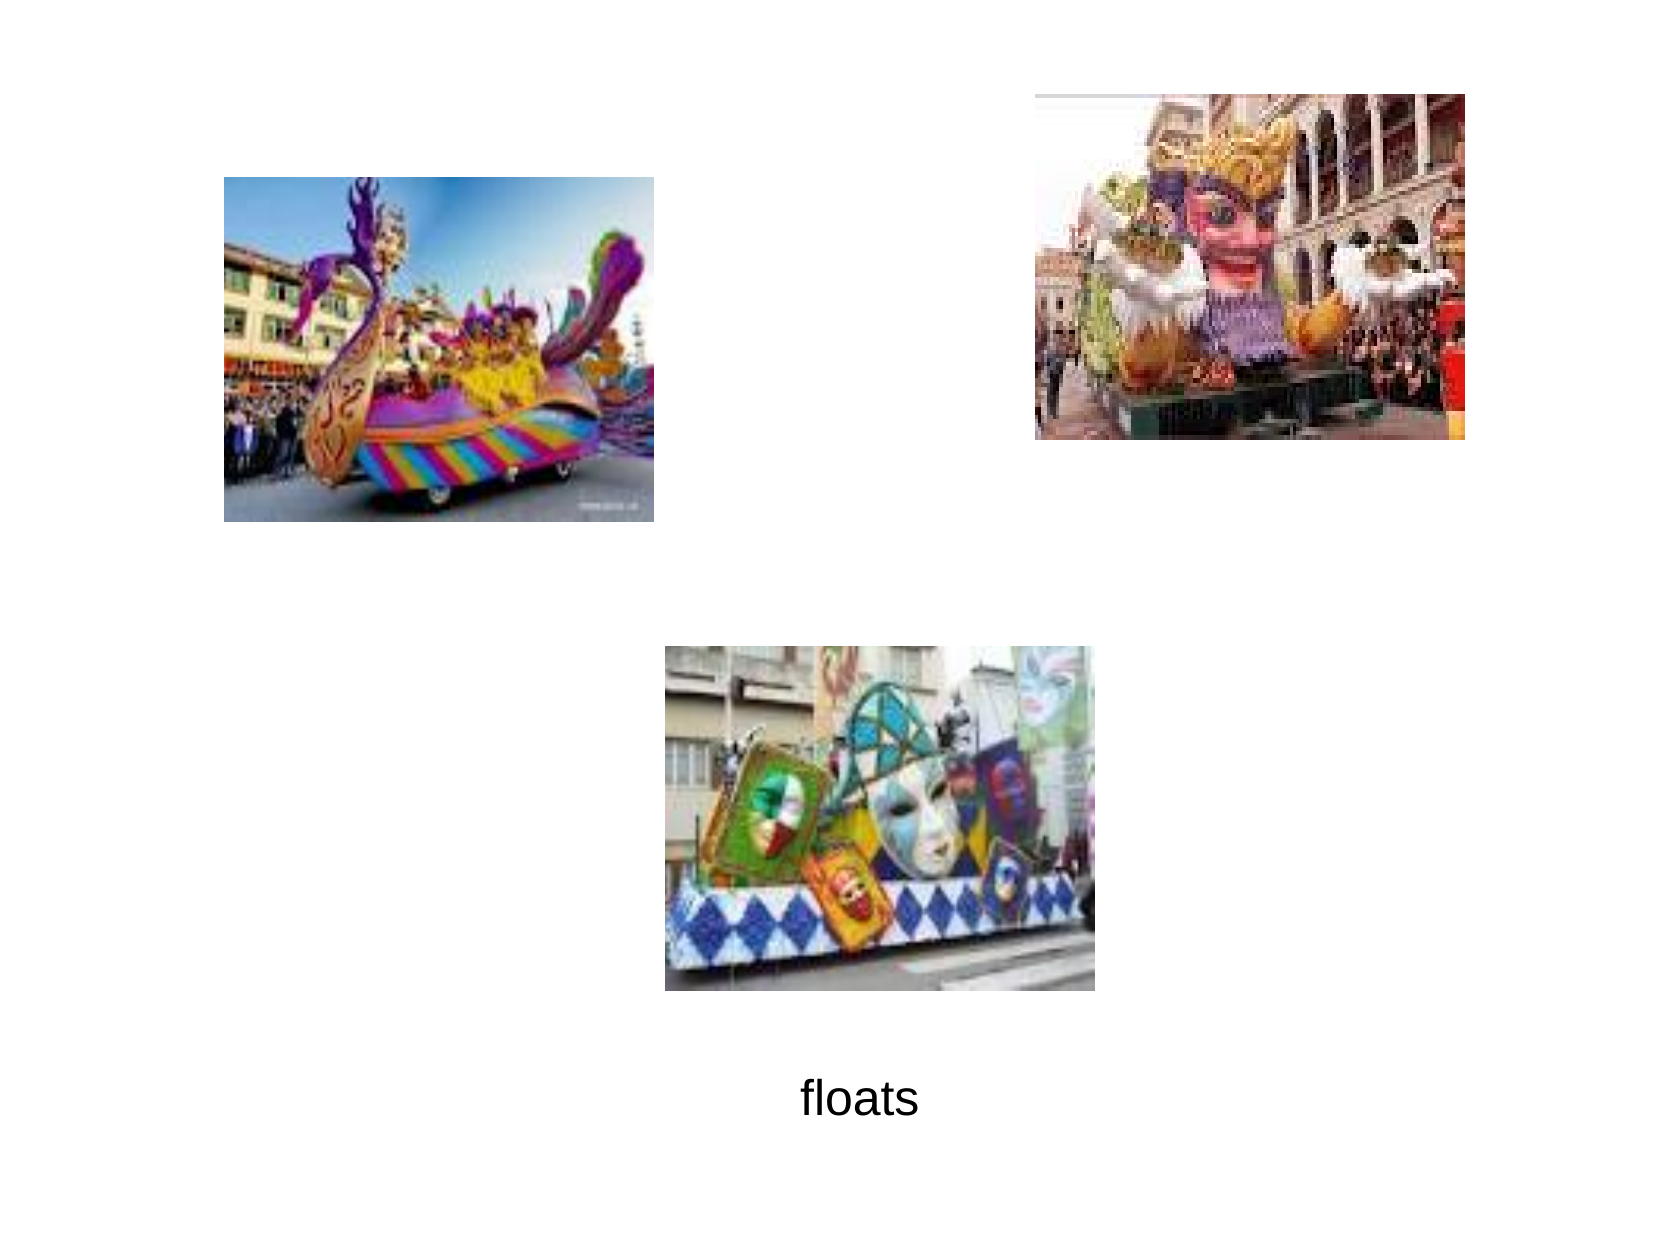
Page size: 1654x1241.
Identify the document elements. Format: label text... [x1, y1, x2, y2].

text_box floats [785, 1062, 935, 1134]
picture [665, 646, 1095, 991]
picture [224, 177, 654, 522]
picture [1035, 94, 1465, 440]
